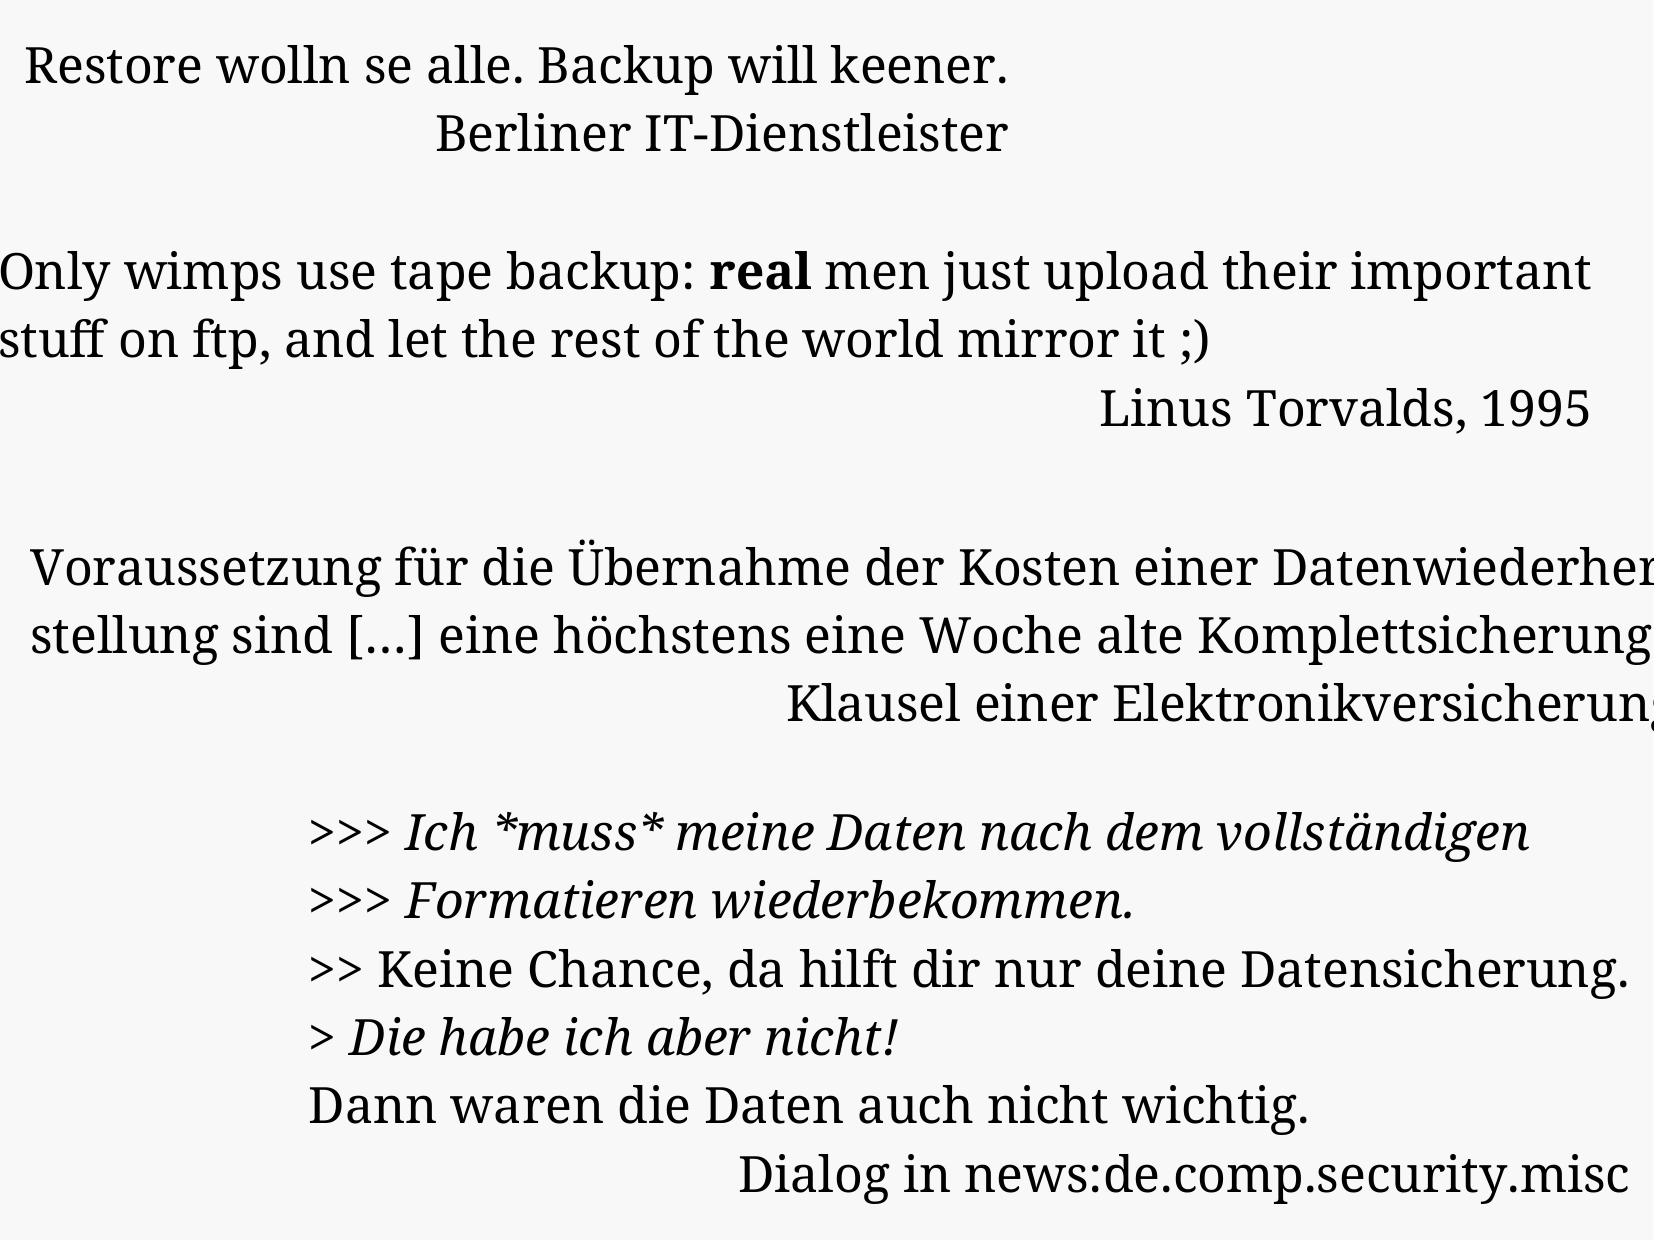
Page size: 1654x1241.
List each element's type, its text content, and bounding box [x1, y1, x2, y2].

text_box Restore wolln se alle. Backup will keener. Berliner IT-Dienstleister [59, 29, 975, 231]
text_box Only wimps use tape backup: real men just upload their important stuff on ftp, and let the rest of the world mirror it ;) Linus Torvalds, 1995 [55, 236, 1536, 532]
text_box Voraussetzung für die Übernahme der Kosten einer Datenwiederher- stellung sind […] eine höchstens eine Woche alte Komplettsicherung Klausel einer Elektronikversicherung [86, 531, 1622, 827]
text_box >>> Ich *muss* meine Daten nach dem vollständigen >>> Formatieren wiederbekommen. >> Keine Chance, da hilft dir nur deine Datensicherung. > Die habe ich aber nicht! Dann waren die Daten auch nicht wichtig. Dialog in news:de.comp.security.misc [354, 827, 1585, 1241]
